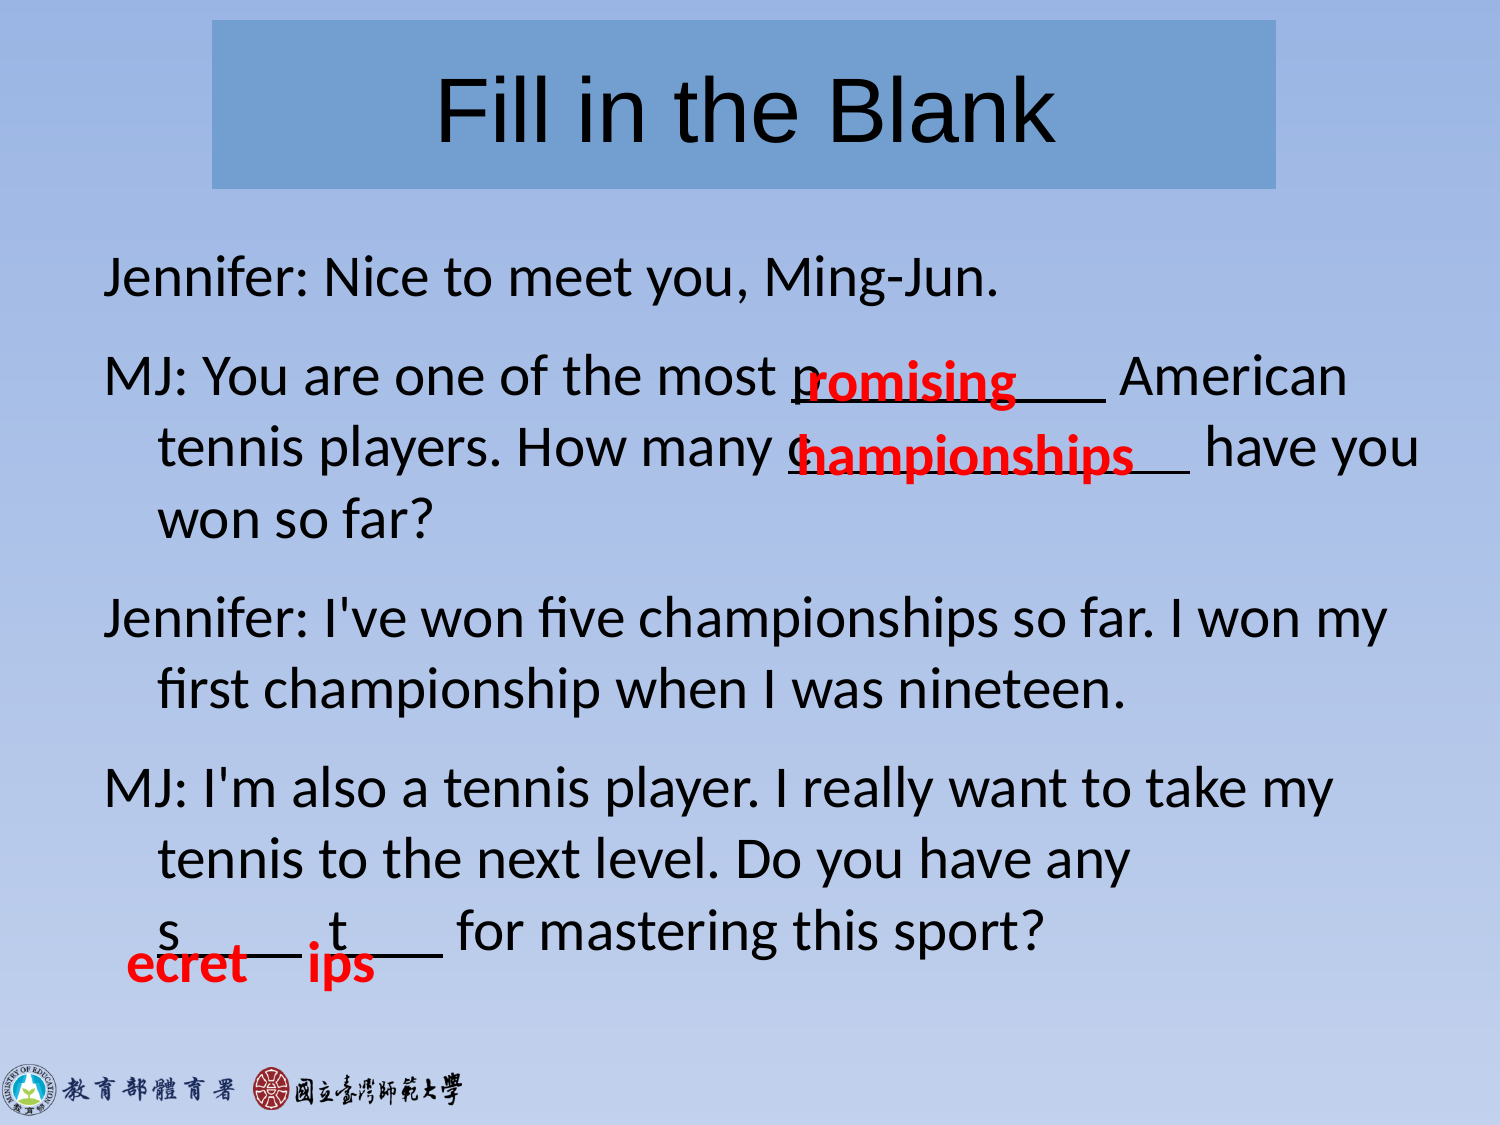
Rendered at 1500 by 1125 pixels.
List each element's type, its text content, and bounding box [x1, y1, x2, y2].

text_box ecret [111, 916, 267, 1003]
text_box romising [792, 335, 1117, 410]
text_box hampionships [781, 410, 1154, 496]
title Fill in the Blank [70, 11, 1421, 200]
text_box ips [292, 916, 392, 1003]
list Jennifer: Nice to meet you, Ming-Jun. MJ: You are one of the most p American tennis players. How many c have you won so far? Jennifer: I've won five championships so far. I won my first championship when I was nineteen. MJ: I'm also a tennis player. I really want to take my tennis to the next level. Do you have any s t for mastering this sport? [35, 229, 1465, 973]
